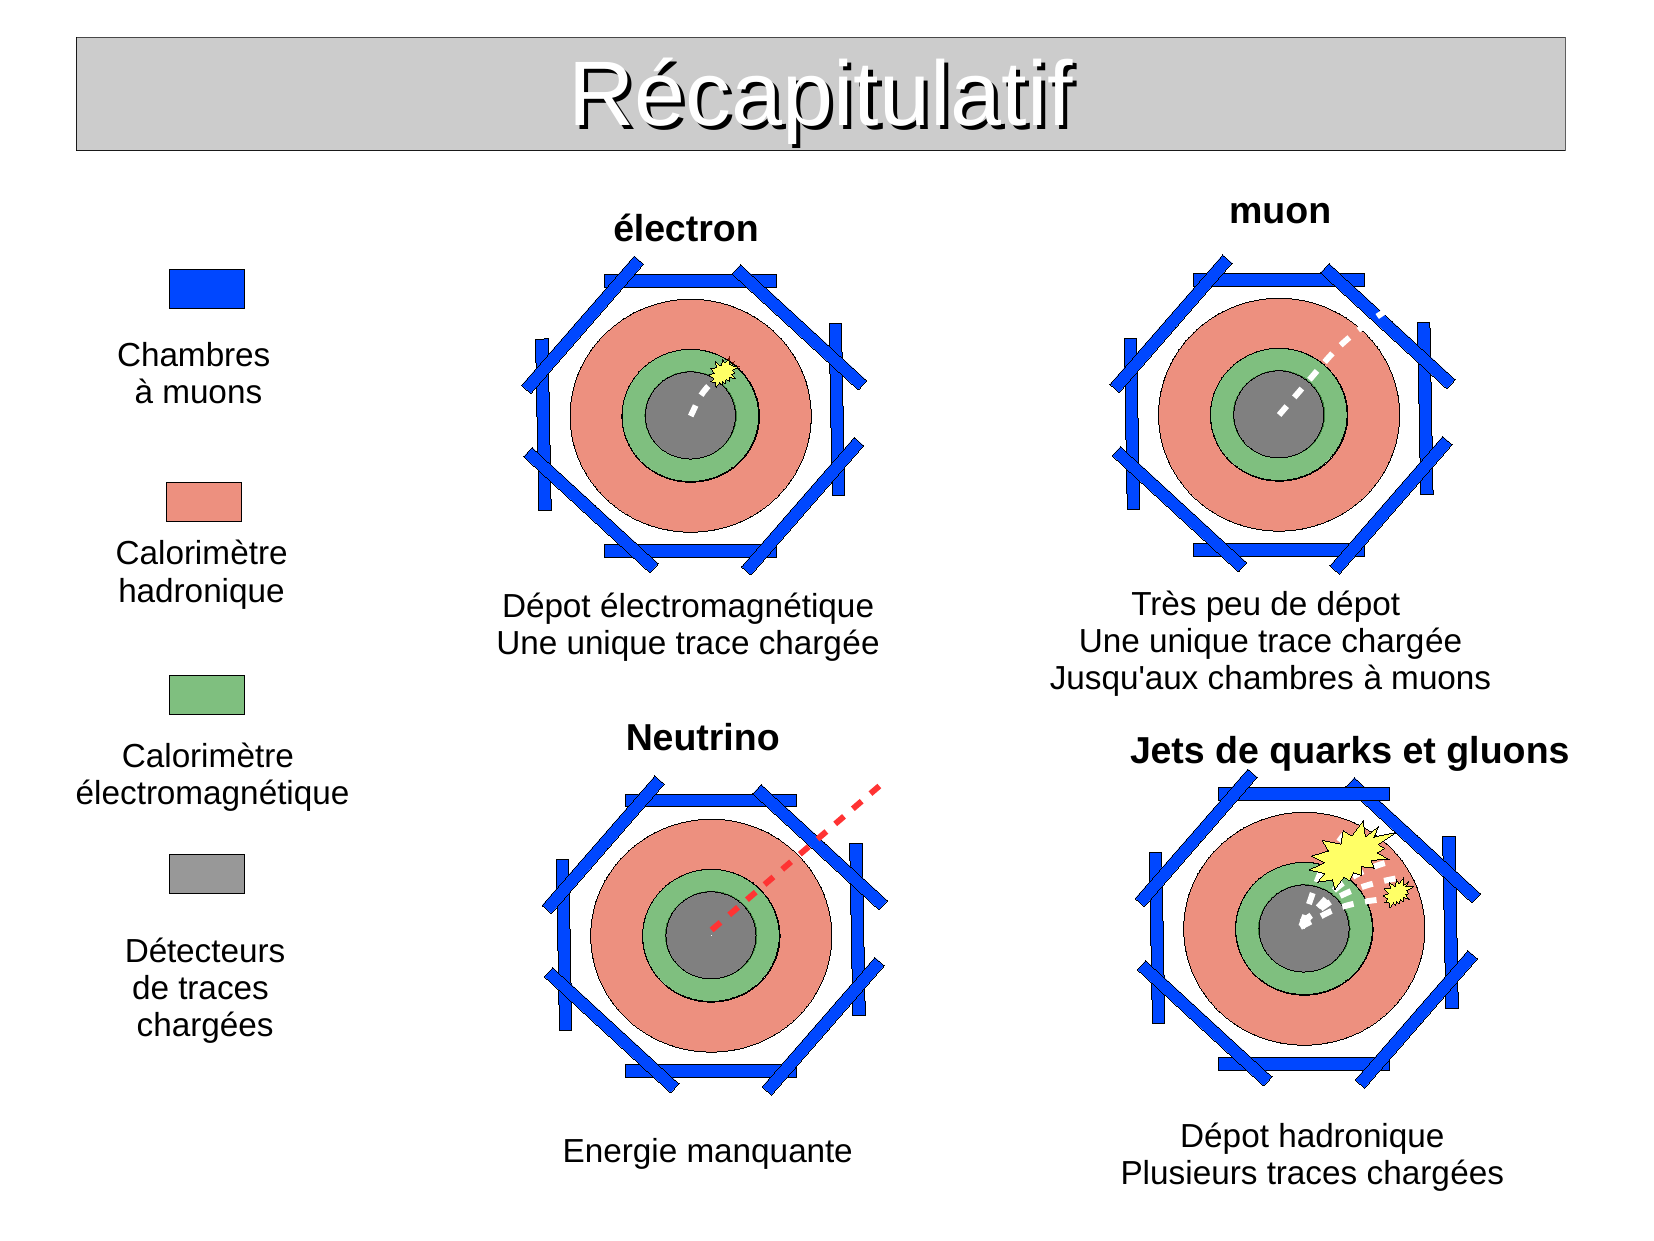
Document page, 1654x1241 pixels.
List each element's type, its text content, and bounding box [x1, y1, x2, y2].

text_box Dépot électromagnétique Une unique trace chargée [481, 579, 909, 670]
text_box Très peu de dépot Une unique trace chargée Jusqu'aux chambres à muons [1035, 578, 1542, 706]
text_box [521, 258, 867, 575]
text_box [169, 675, 245, 715]
text_box Dépot hadronique Plusieurs traces chargées [1105, 1110, 1534, 1200]
text_box [542, 785, 888, 1096]
text_box Détecteurs de traces chargées [109, 924, 305, 1052]
text_box [166, 482, 242, 522]
text_box [169, 854, 245, 894]
text_box muon [1200, 181, 1361, 241]
text_box électron [595, 199, 777, 258]
text_box [169, 269, 245, 309]
text_box Calorimètre électromagnétique [60, 729, 365, 820]
text_box Chambres à muons [102, 329, 320, 440]
text_box [1135, 769, 1481, 1089]
text_box [1109, 254, 1456, 575]
text_box Calorimètre hadronique [100, 527, 307, 617]
title Récapitulatif [76, 37, 1565, 151]
text_box Energie manquante [547, 1125, 976, 1215]
text_box Jets de quarks et gluons [1109, 721, 1591, 781]
text_box Neutrino [525, 708, 882, 785]
